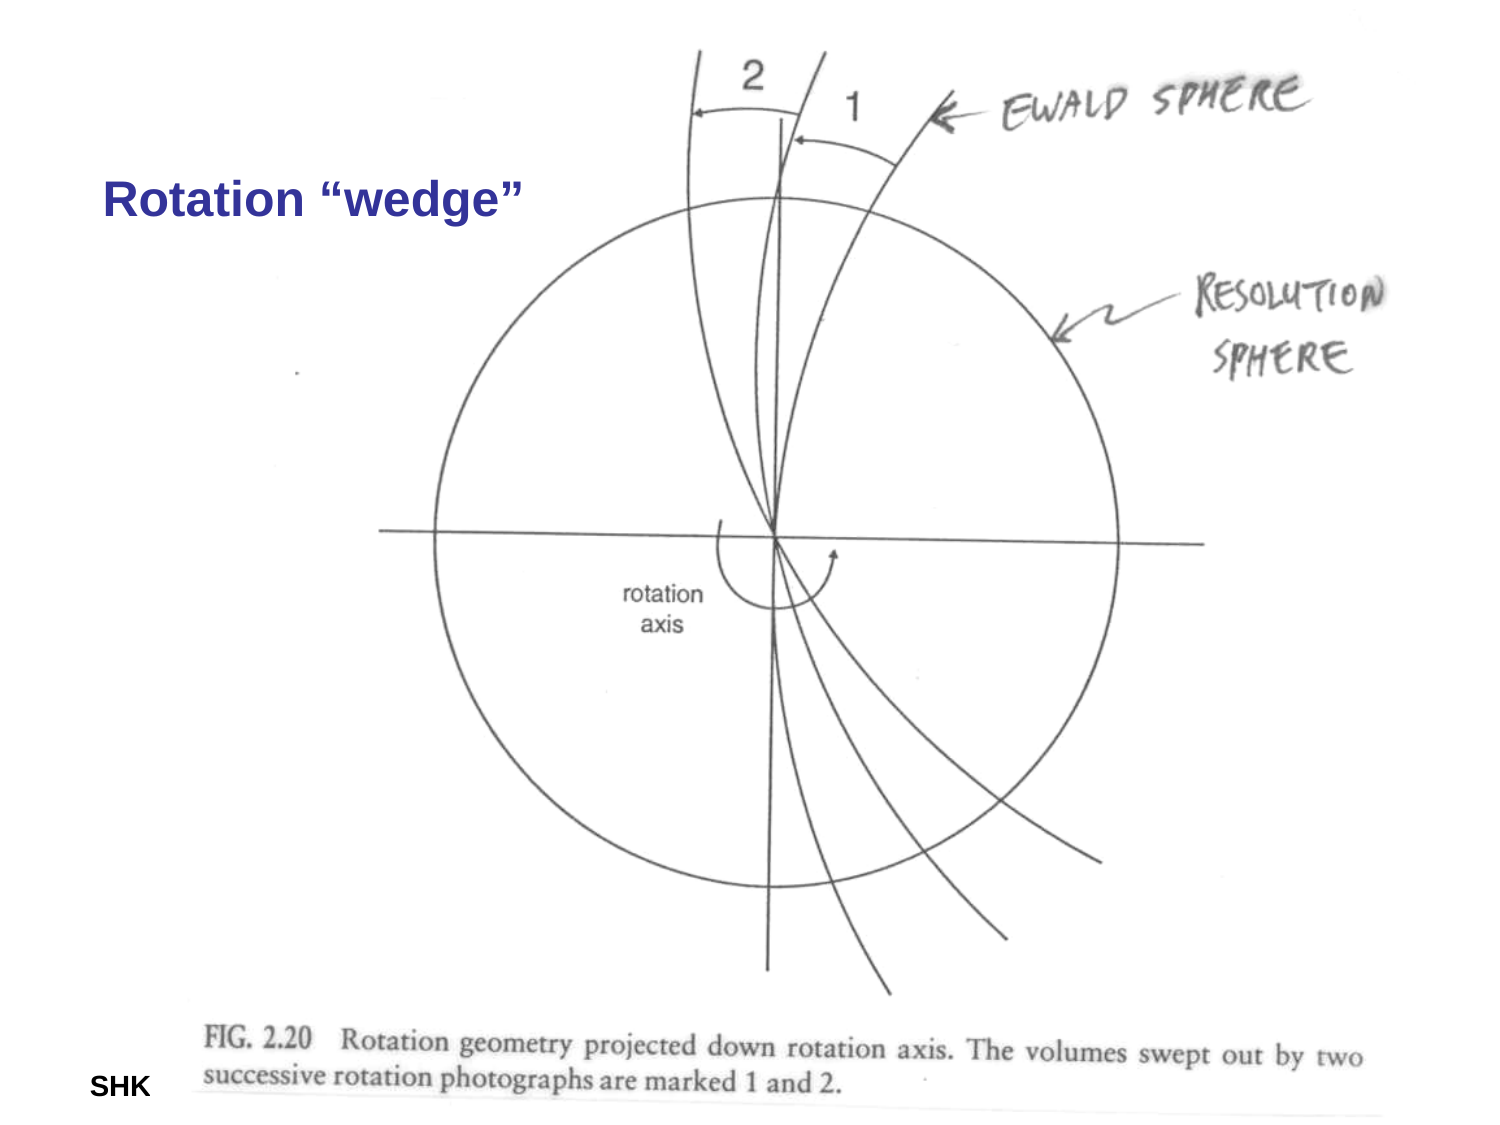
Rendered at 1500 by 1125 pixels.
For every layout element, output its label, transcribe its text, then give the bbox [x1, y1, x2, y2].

text_box Rotation “wedge” [87, 158, 540, 234]
picture [150, 0, 1426, 1125]
